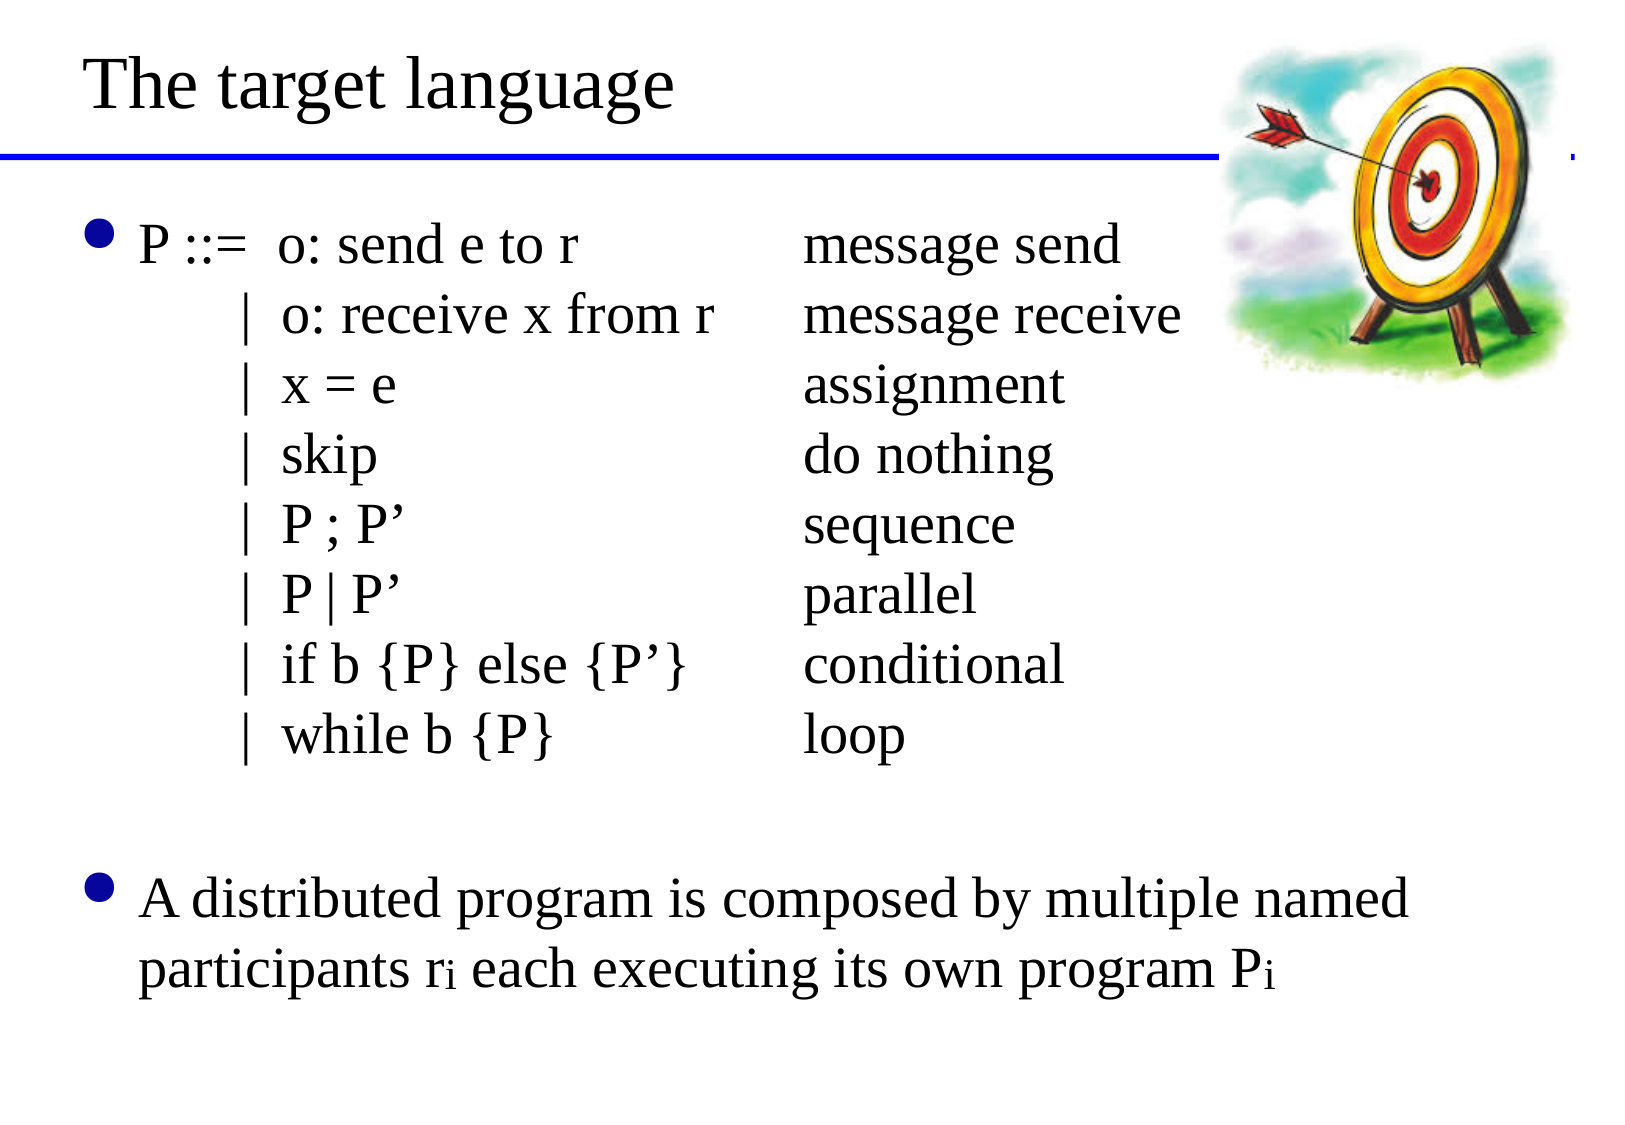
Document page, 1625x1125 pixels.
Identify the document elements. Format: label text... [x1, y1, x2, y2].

list P ::= o: send e to r message send | o: receive x from r message receive | x = e assignment | skip do nothing | P ; P’ sequence | P | P’ parallel | if b {P} else {P’} conditional | while b {P} loop A distributed program is composed by multiple named participants ri each executing its own program Pi [67, 198, 1546, 1061]
title The target language [67, 27, 1544, 131]
picture [1219, 38, 1571, 390]
